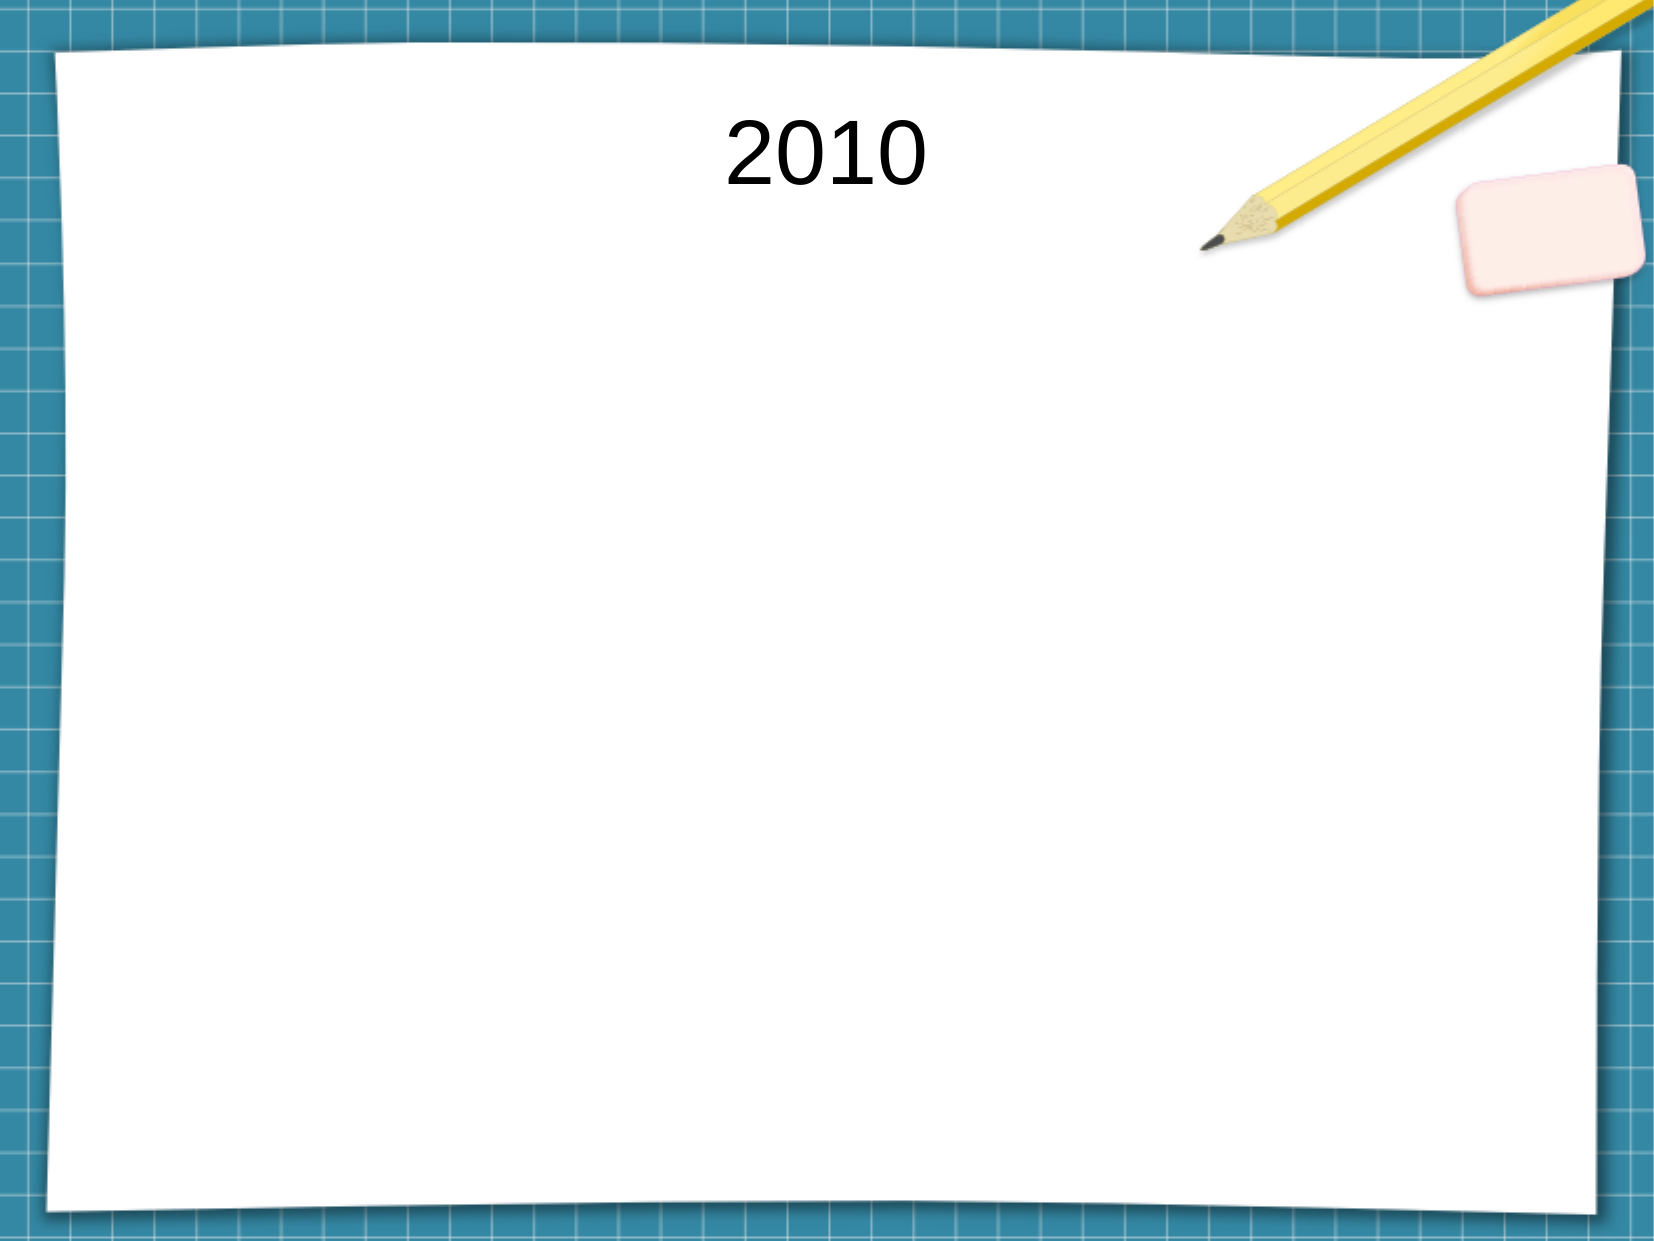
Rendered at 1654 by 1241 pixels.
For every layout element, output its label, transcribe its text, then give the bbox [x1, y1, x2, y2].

picture [0, 0, 1654, 1241]
title 2010 [82, 49, 1571, 257]
